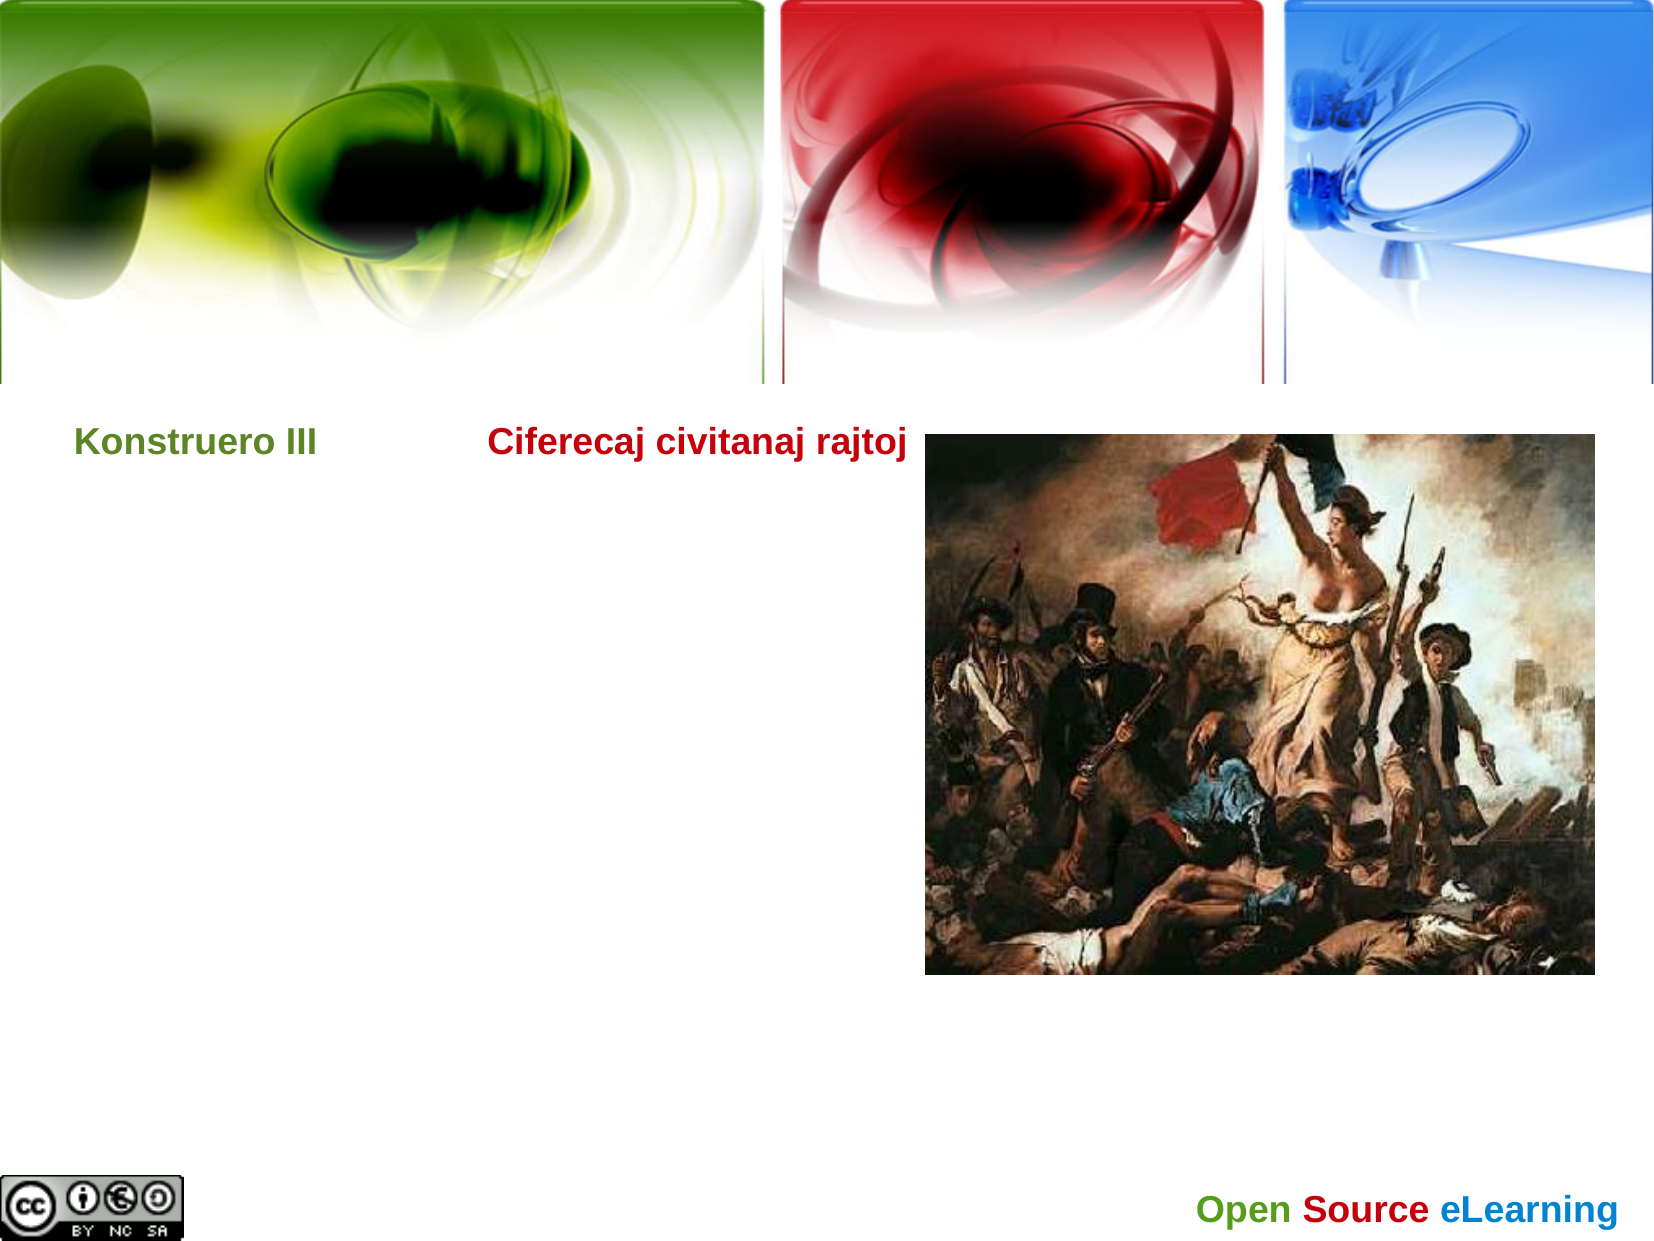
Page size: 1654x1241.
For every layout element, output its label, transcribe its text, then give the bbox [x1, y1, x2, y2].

text_box Konstruero III [59, 413, 591, 471]
text_box Open Source eLearning [1181, 1181, 1654, 1238]
picture [0, 1175, 184, 1241]
picture [0, 0, 1654, 384]
picture [925, 434, 1595, 975]
text_box Ciferecaj civitanaj rajtoj [591, 413, 975, 471]
